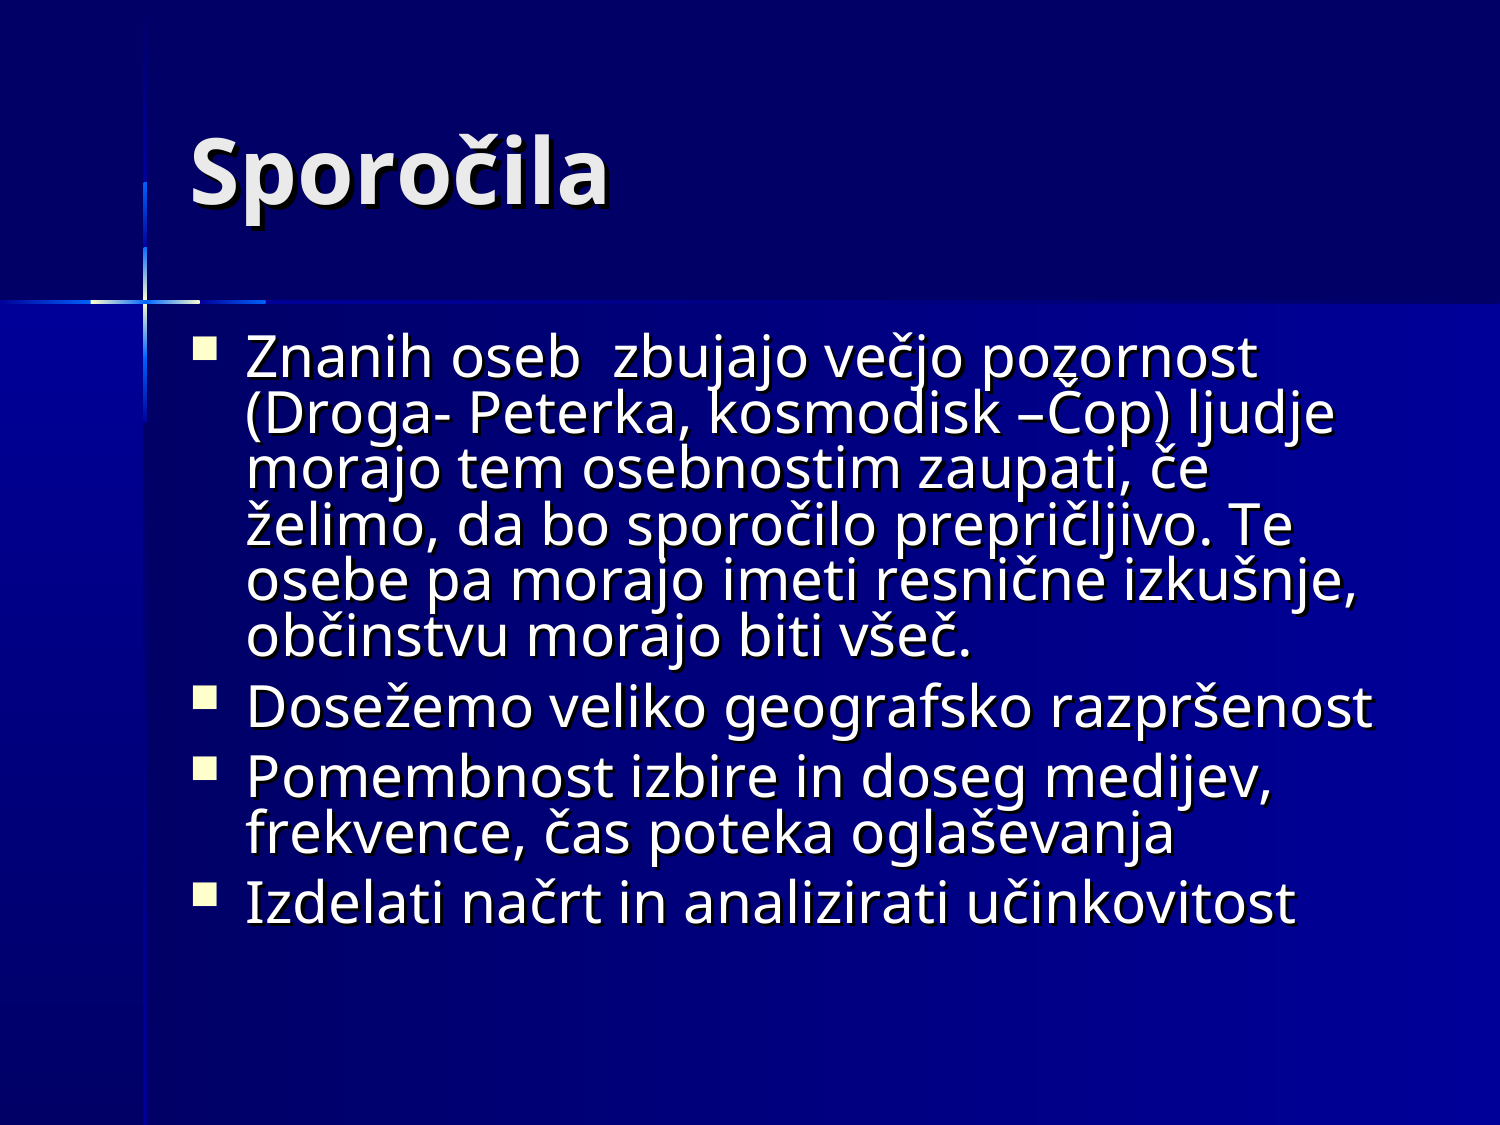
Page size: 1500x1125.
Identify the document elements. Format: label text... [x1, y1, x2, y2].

title Sporočila [174, 49, 1413, 285]
list Znanih oseb zbujajo večjo pozornost (Droga- Peterka, kosmodisk –Čop) ljudje morajo tem osebnostim zaupati, če želimo, da bo sporočilo prepričljivo. Te osebe pa morajo imeti resnične izkušnje, občinstvu morajo biti všeč. Dosežemo veliko geografsko razpršenost Pomembnost izbire in doseg medijev, frekvence, čas poteka oglaševanja Izdelati načrt in analizirati učinkovitost [174, 324, 1413, 1001]
